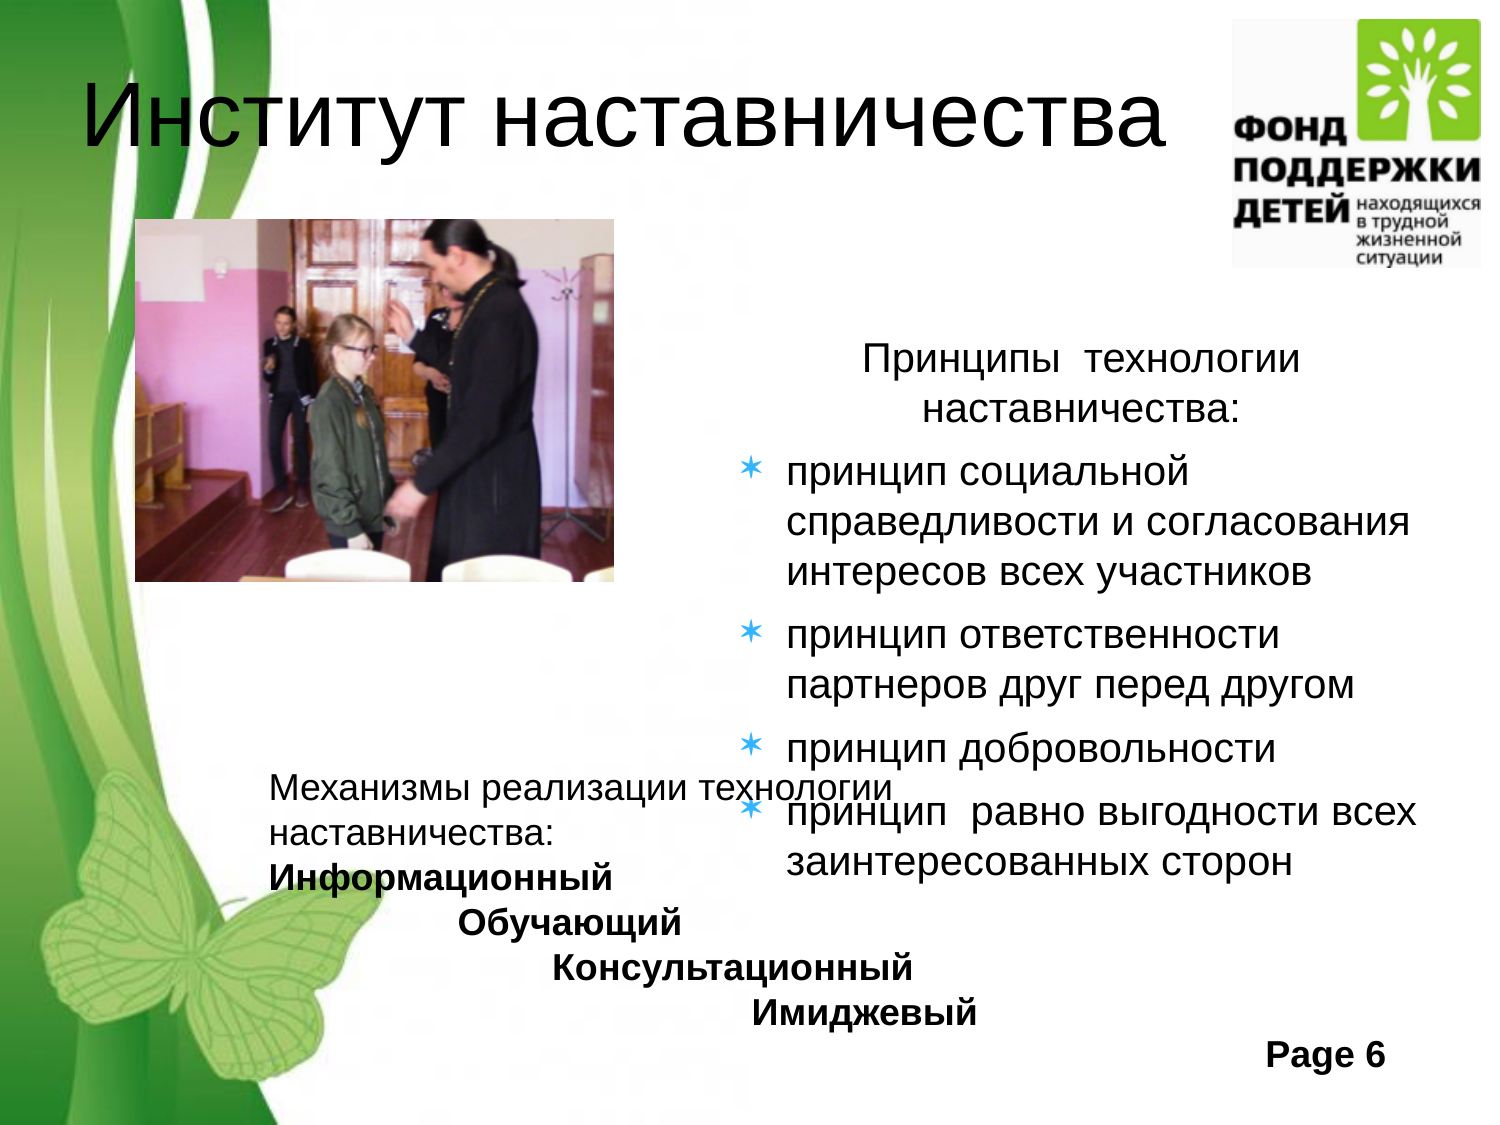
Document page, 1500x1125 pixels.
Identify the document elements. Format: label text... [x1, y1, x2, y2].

text_box Механизмы реализации технологии наставничества: Информационный Обучающий Консультационный Имиджевый [253, 755, 1004, 1125]
text_box Принципы технологии наставничества: принцип социальной справедливости и согласования интересов всех участников принцип ответственности партнеров друг перед другом принцип добровольности принцип равно выгодности всех заинтересованных сторон [726, 196, 1437, 787]
picture [1004, 814, 1009, 822]
title Институт наставничества [0, 47, 1232, 235]
picture [0, 219, 726, 1125]
picture [0, 0, 1500, 1125]
